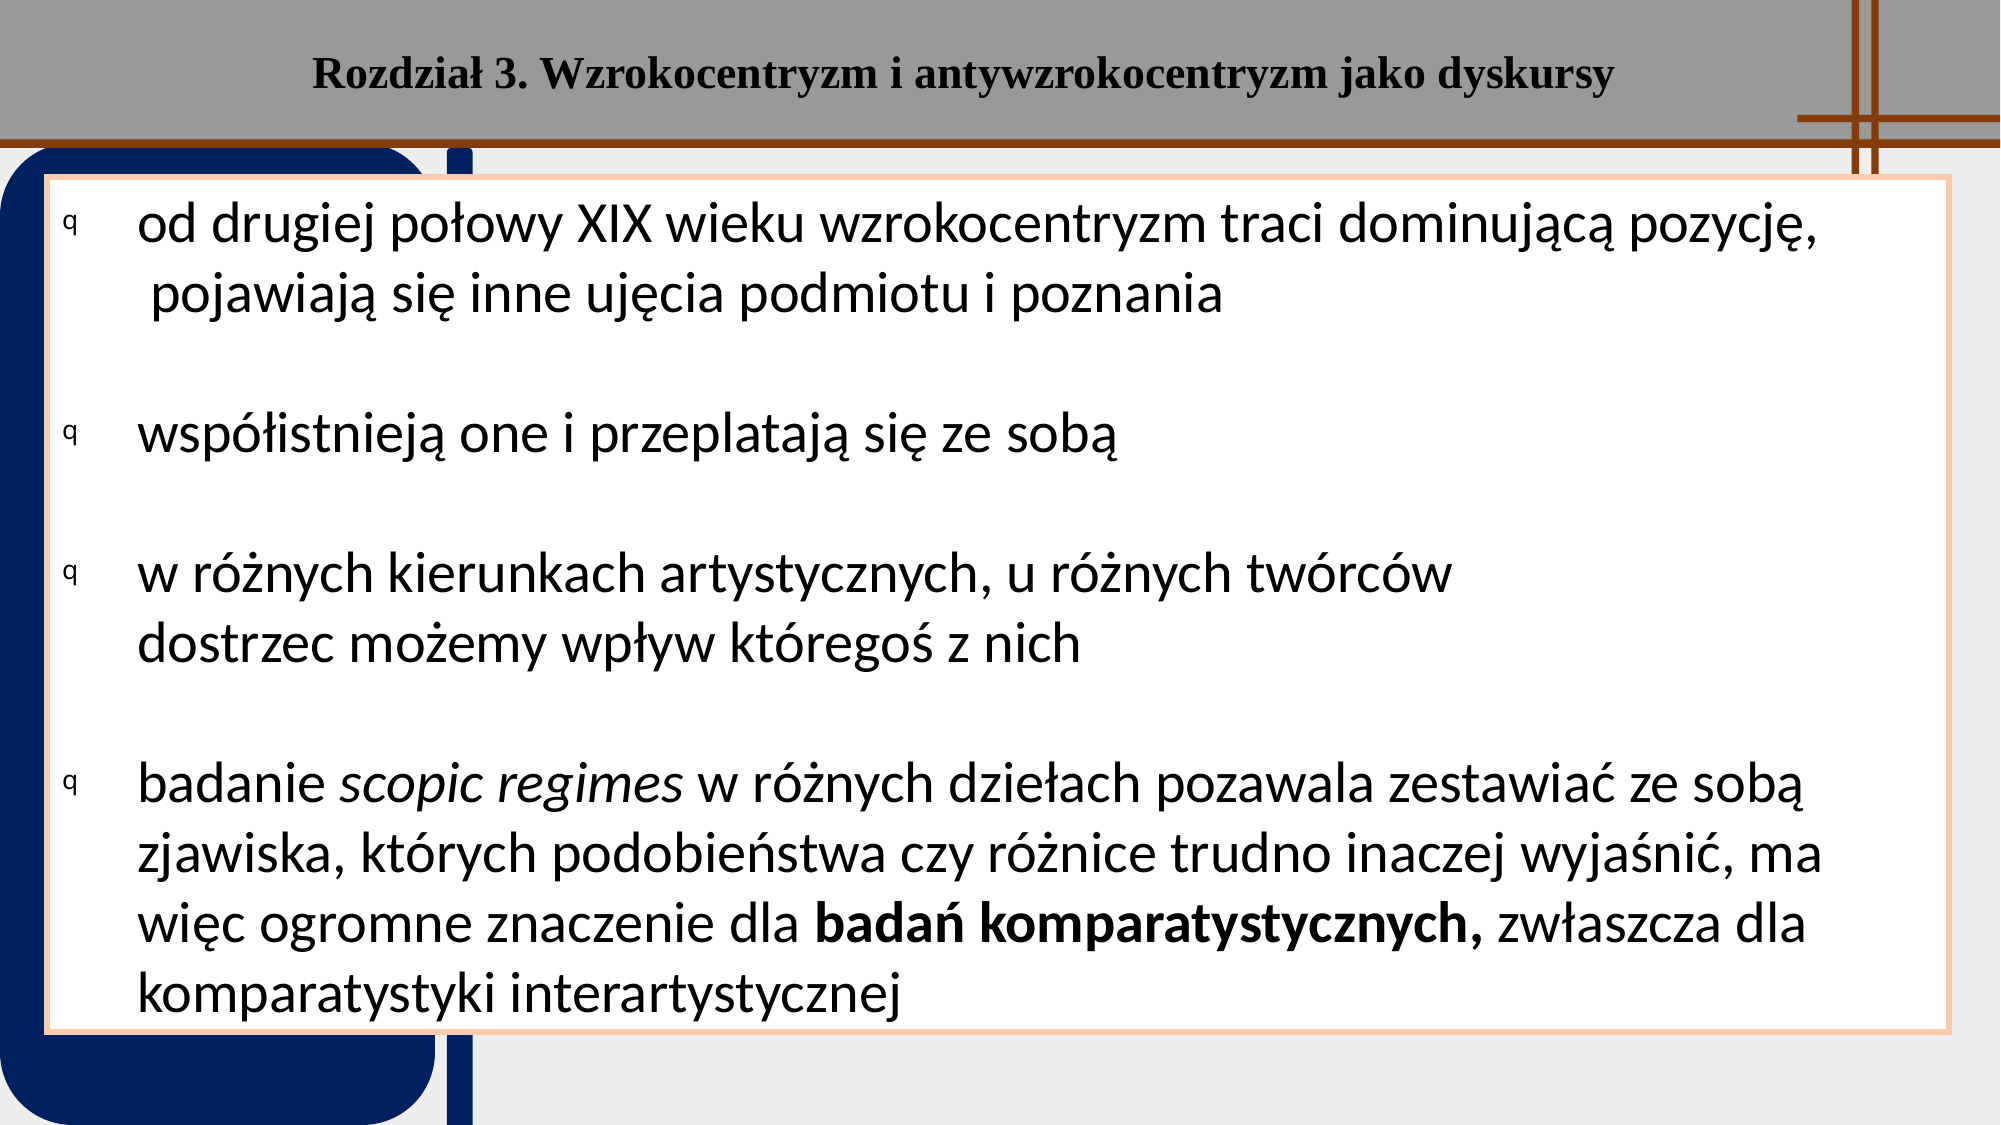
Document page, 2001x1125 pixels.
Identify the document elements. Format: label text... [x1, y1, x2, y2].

text_box od drugiej połowy XIX wieku wzrokocentryzm traci dominującą pozycję, pojawiają się inne ujęcia podmiotu i poznania współistnieją one i przeplatają się ze sobą w różnych kierunkach artystycznych, u różnych twórców dostrzec możemy wpływ któregoś z nich badanie scopic regimes w różnych dziełach pozawala zestawiać ze sobą zjawiska, których podobieństwa czy różnice trudno inaczej wyjaśnić, ma więc ogromne znaczenie dla badań komparatystycznych, zwłaszcza dla komparatystyki interartystycznej [47, 177, 1949, 1032]
text_box Rozdział 3. Wzrokocentryzm i antywzrokocentryzm jako dyskursy [126, 35, 1814, 106]
text_box [446, 1032, 473, 1125]
text_box [0, 0, 2001, 1125]
